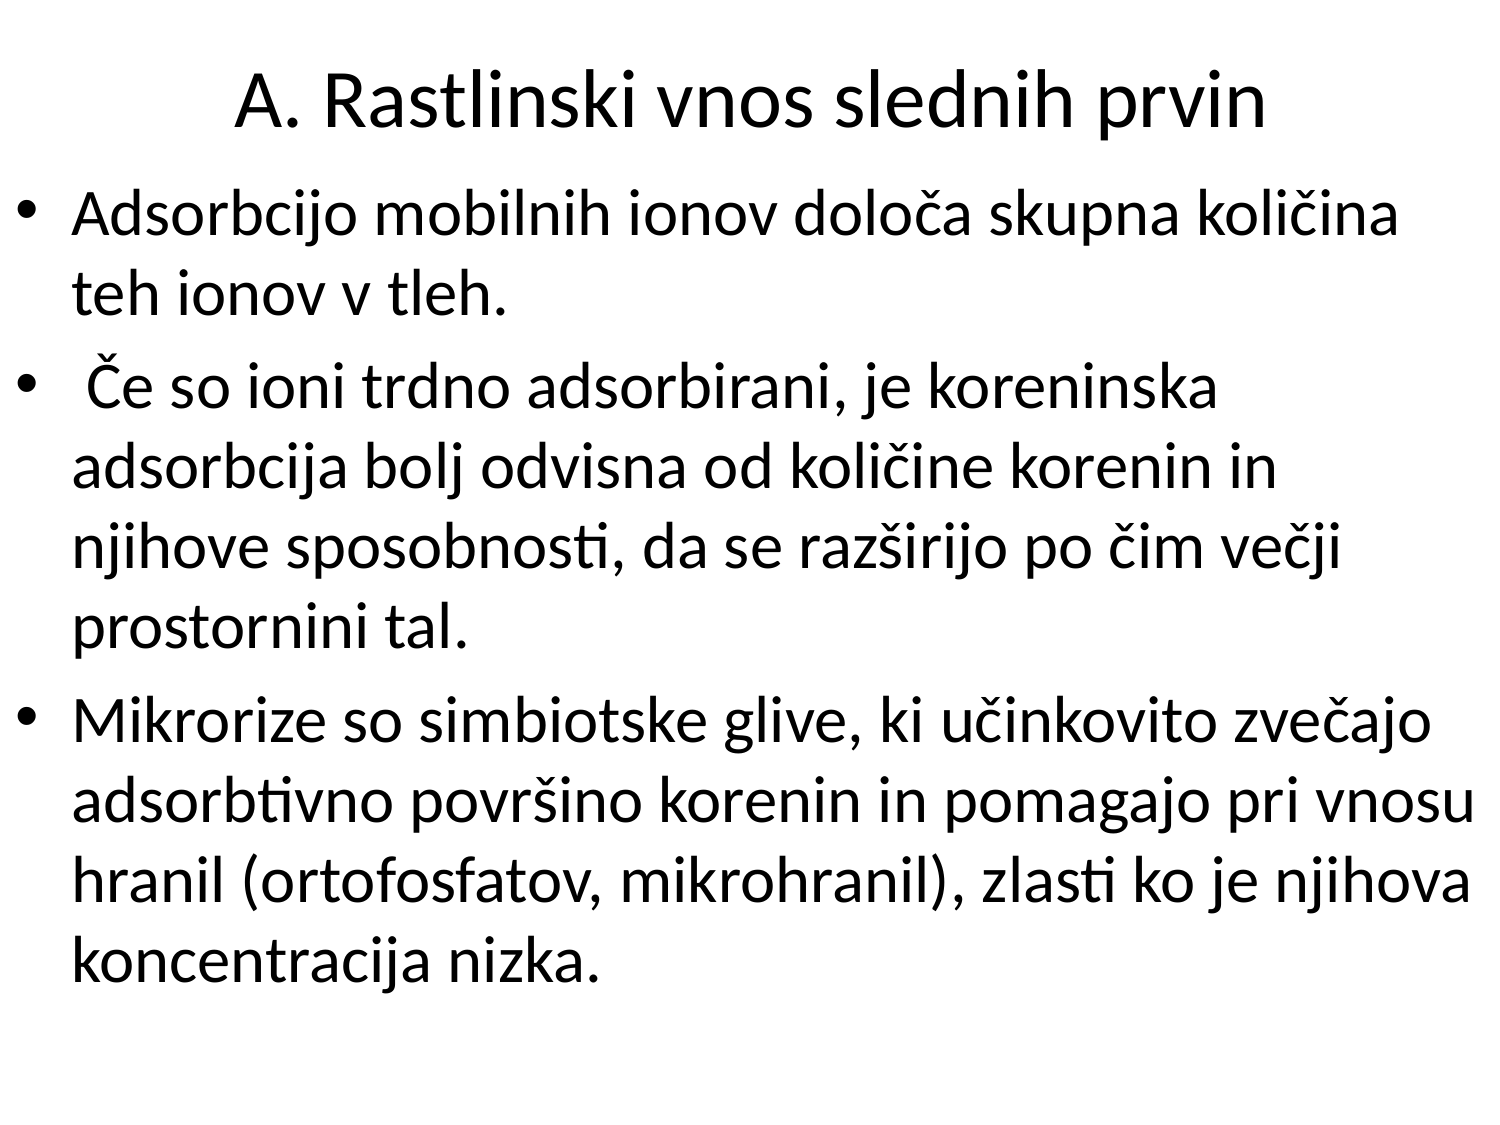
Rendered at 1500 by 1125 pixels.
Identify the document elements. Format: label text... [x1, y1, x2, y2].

list Adsorbcijo mobilnih ionov določa skupna količina teh ionov v tleh. Če so ioni trdno adsorbirani, je koreninska adsorbcija bolj odvisna od količine korenin in njihove sposobnosti, da se razširijo po čim večji prostornini tal. Mikrorize so simbiotske glive, ki učinkovito zvečajo adsorbtivno površino korenin in pomagajo pri vnosu hranil (ortofosfatov, mikrohranil), zlasti ko je njihova koncentracija nizka. [0, 160, 1500, 1125]
title A. Rastlinski vnos slednih prvin [76, 0, 1427, 160]
